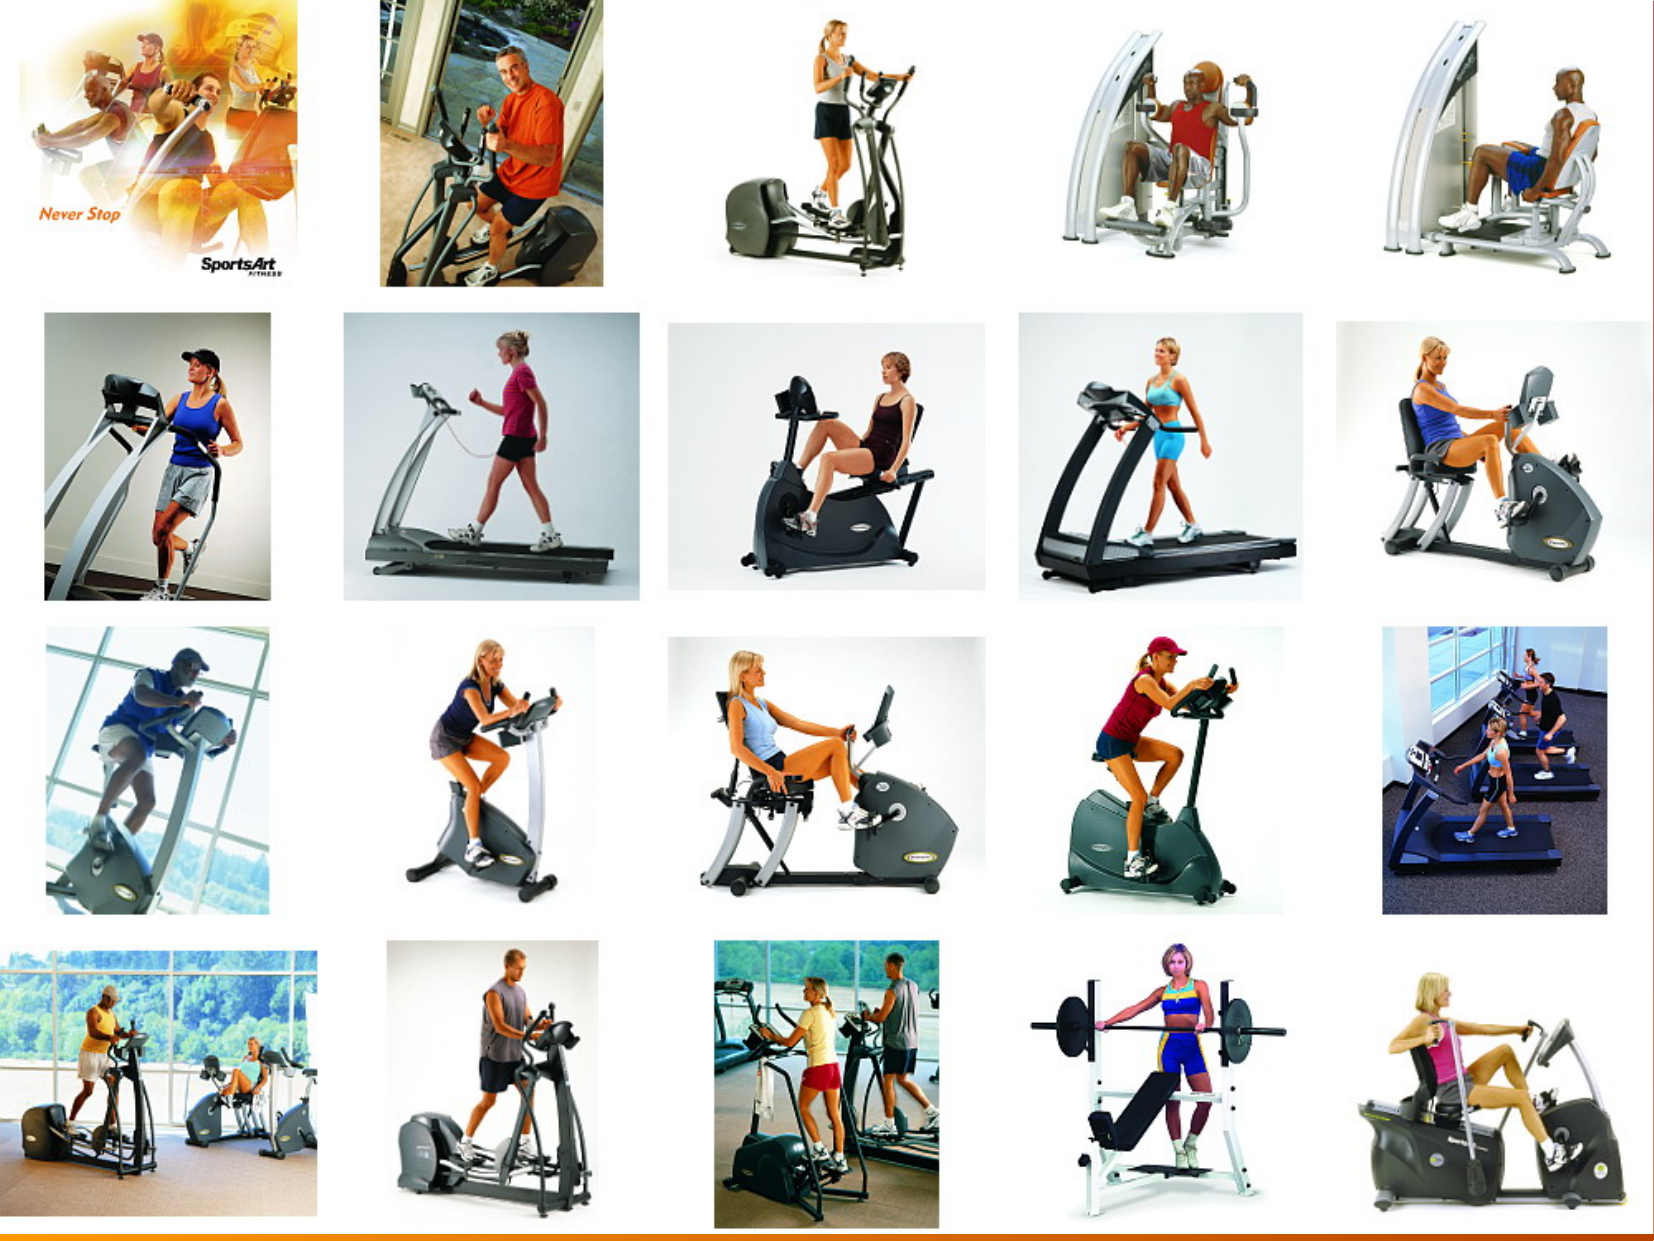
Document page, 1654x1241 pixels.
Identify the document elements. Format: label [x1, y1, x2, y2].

text_box [0, 0, 1654, 1234]
